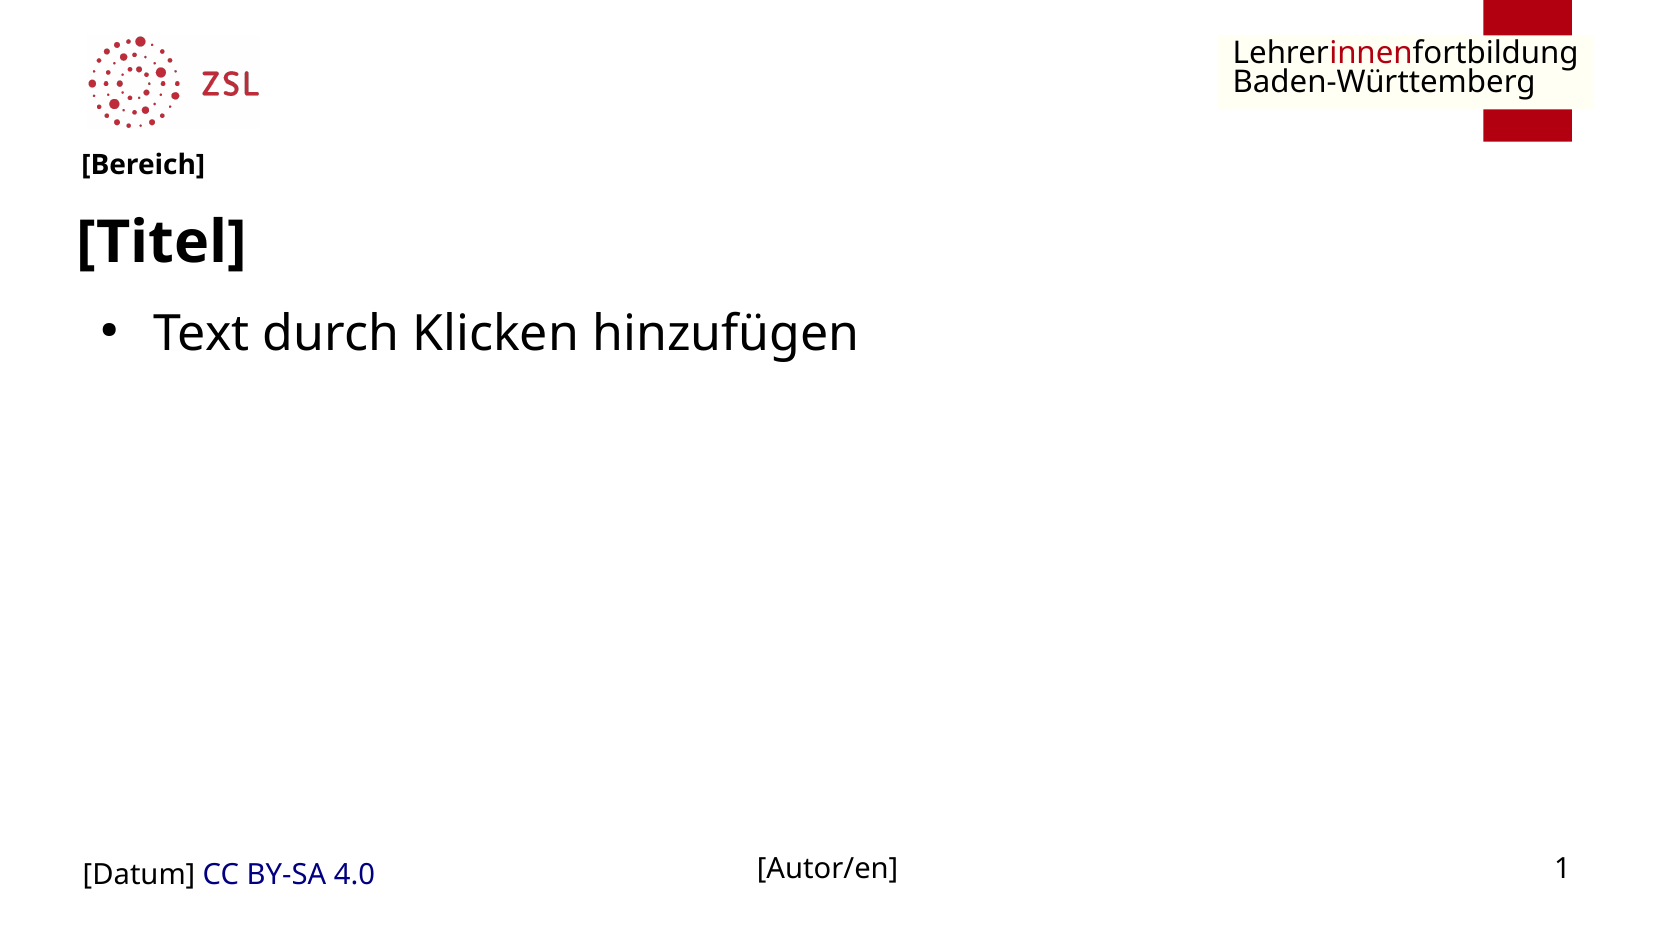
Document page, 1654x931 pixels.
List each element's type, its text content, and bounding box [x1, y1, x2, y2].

list Text durch Klicken hinzufügen [82, 297, 1571, 789]
text_box <Foliennummer> [1185, 847, 1571, 912]
text_box [Datum] CC BY-SA 4.0 [82, 847, 468, 912]
text_box [Autor/en] [565, 847, 1090, 912]
text_box [Titel] [76, 199, 597, 277]
picture [87, 35, 260, 129]
